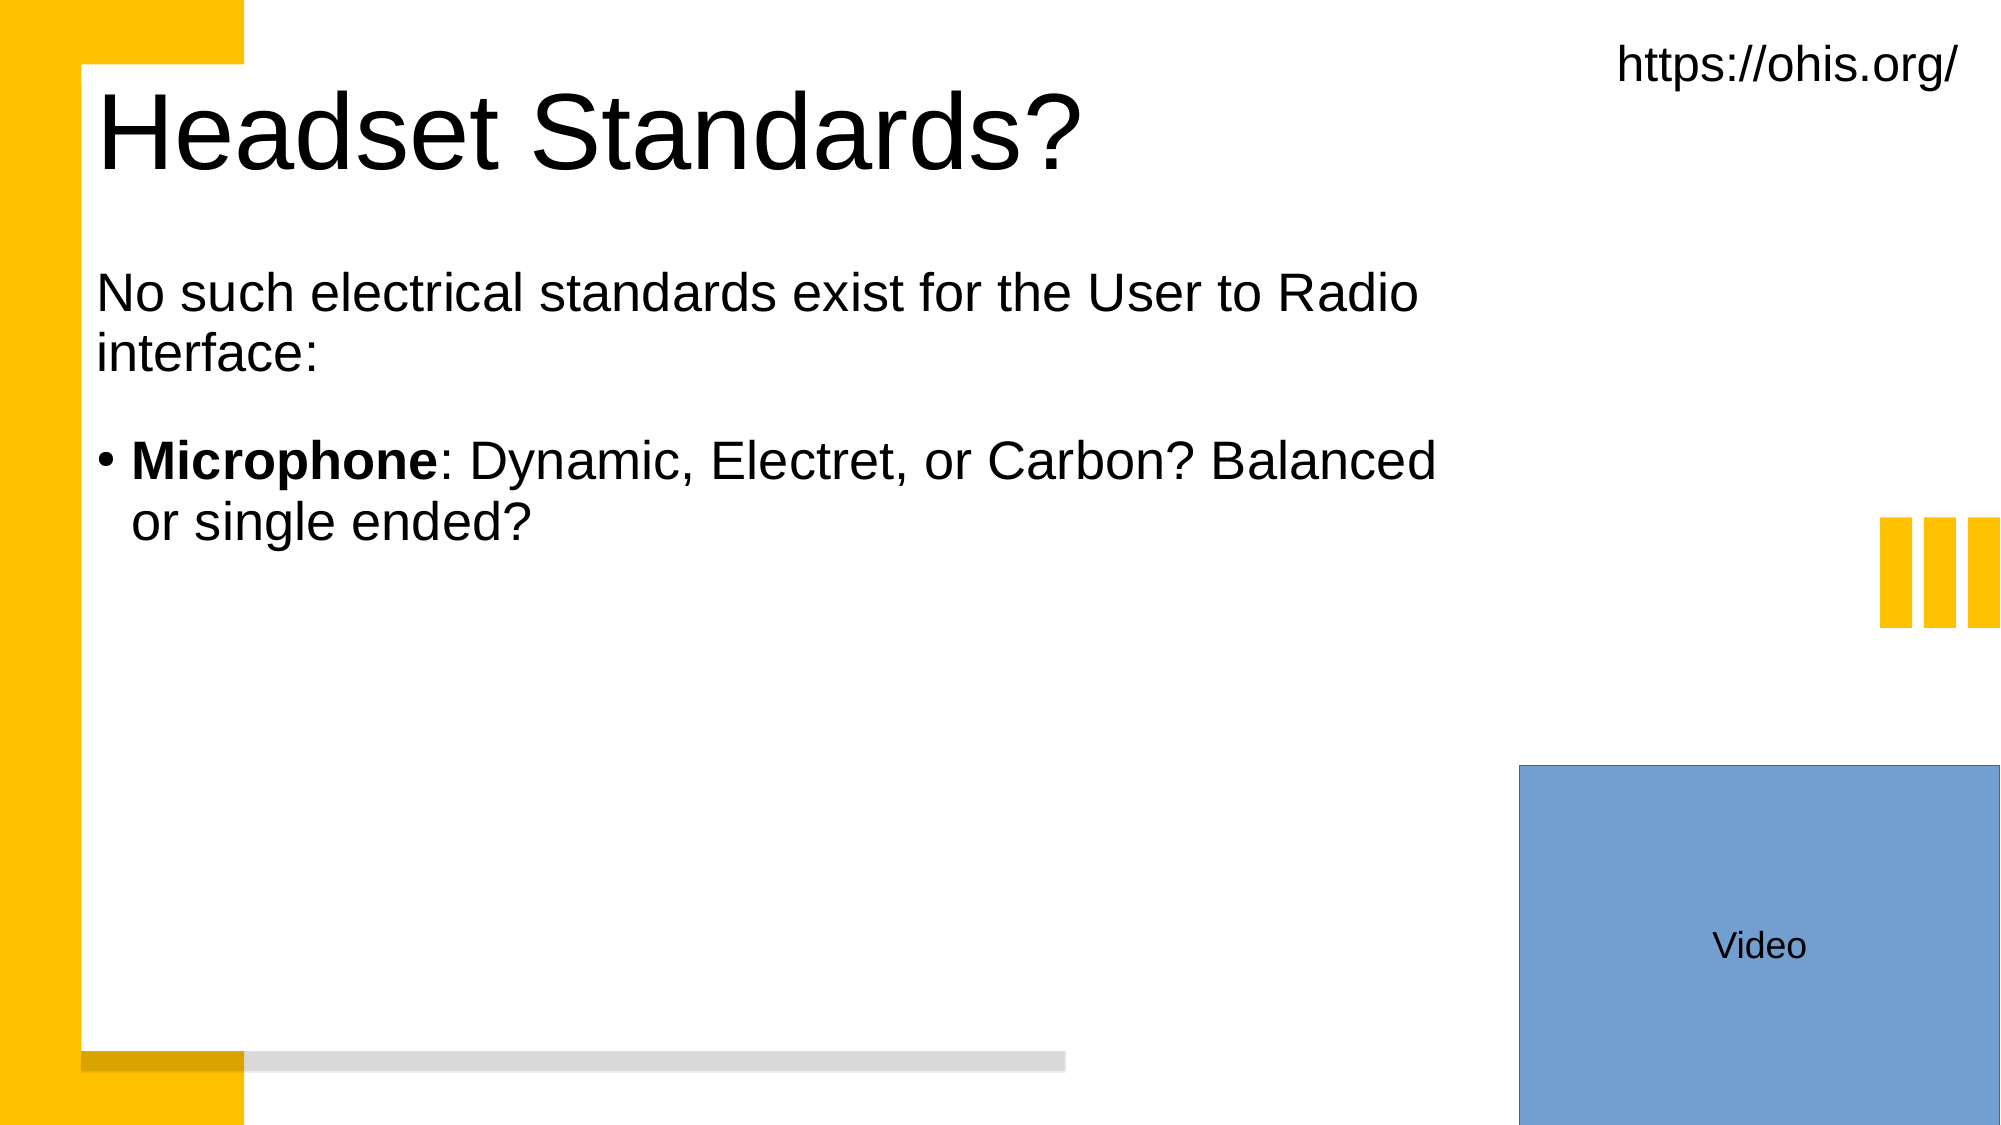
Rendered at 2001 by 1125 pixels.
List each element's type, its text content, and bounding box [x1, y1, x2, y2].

text_box No such electrical standards exist for the User to Radio interface: Microphone: Dynamic, Electret, or Carbon? Balanced or single ended? [81, 254, 1516, 1036]
text_box [0, 0, 2000, 1125]
text_box https://ohis.org/ [1590, 29, 1974, 105]
text_box Video [1519, 765, 2000, 1125]
text_box Headset Standards? [81, 64, 1921, 201]
